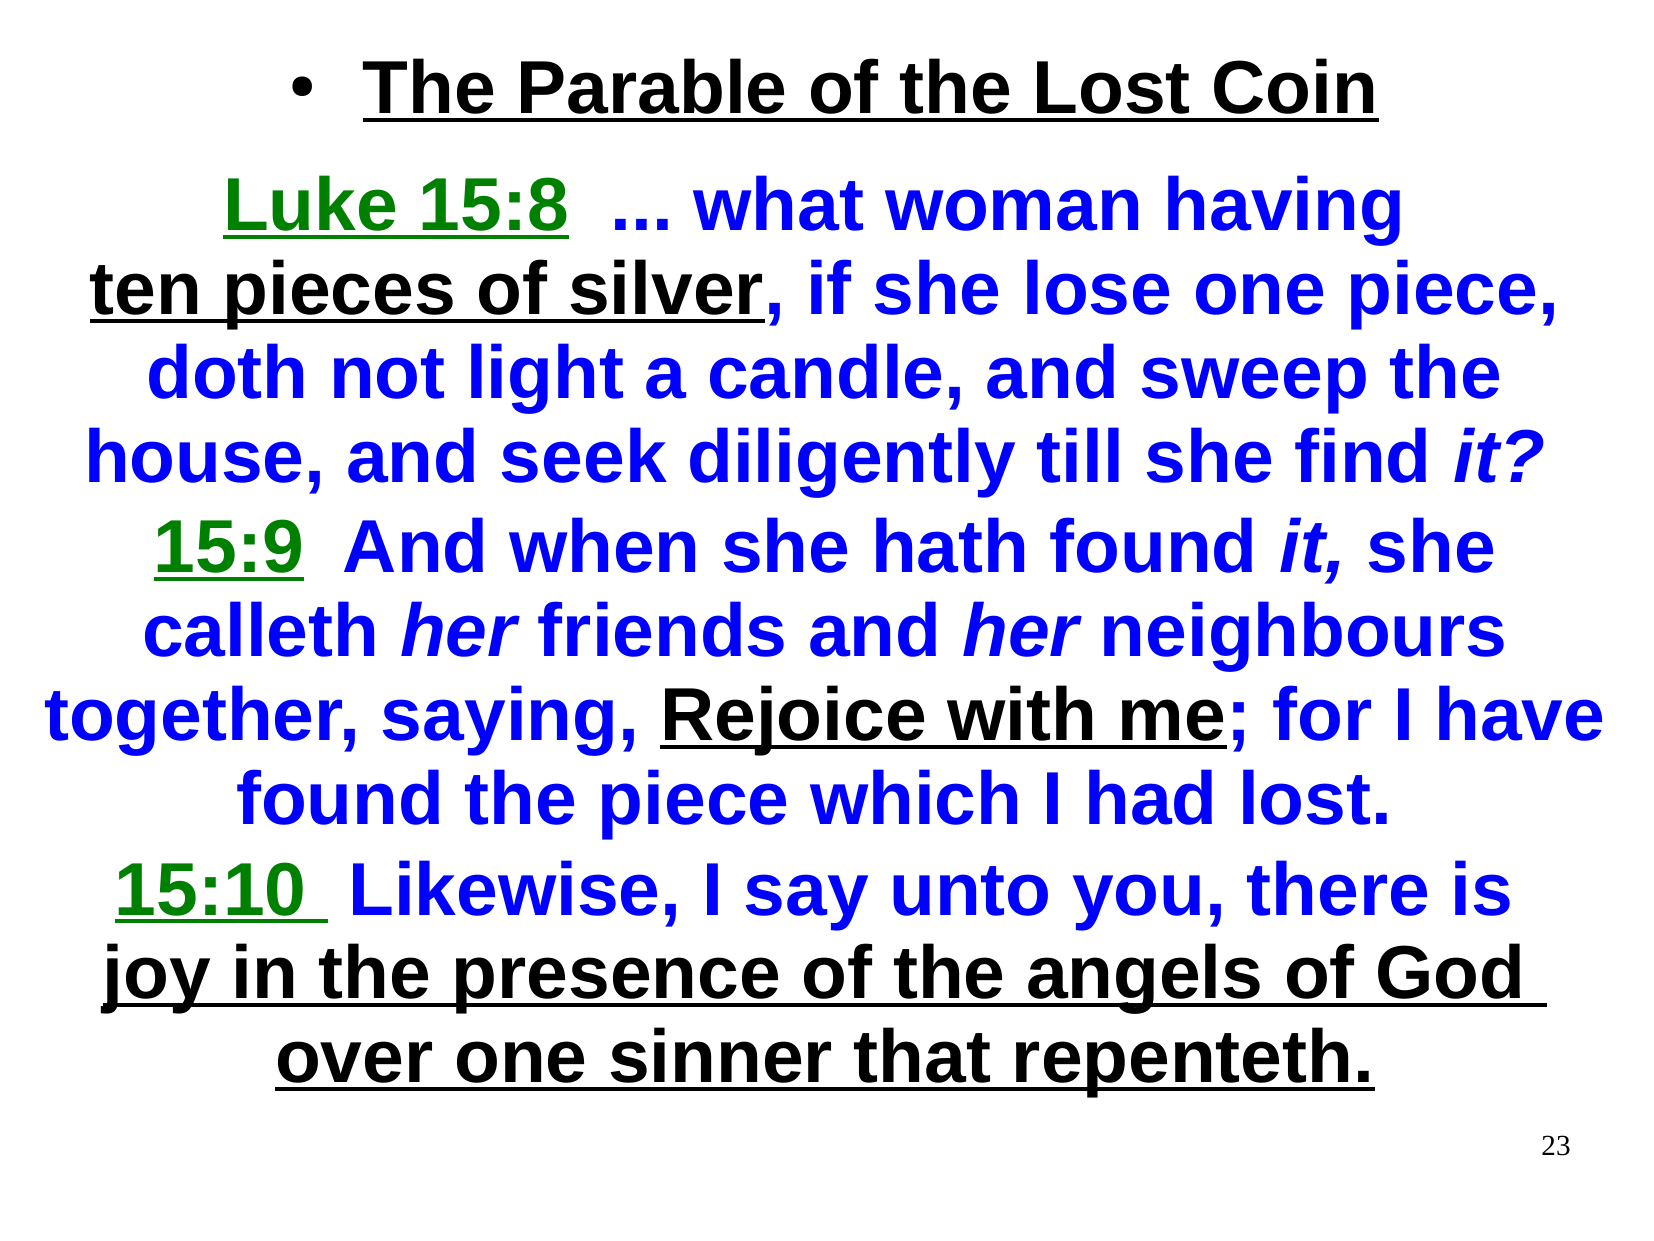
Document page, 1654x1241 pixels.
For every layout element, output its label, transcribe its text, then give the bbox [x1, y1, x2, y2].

list The Parable of the Lost Coin Luke 15:8 ... what woman having ten pieces of silver, if she lose one piece, doth not light a candle, and sweep the house, and seek diligently till she find it? 15:9 And when she hath found it, she calleth her friends and her neighbours together, saying, Rejoice with me; for I have found the piece which I had lost. 15:10 Likewise, I say unto you, there is joy in the presence of the angels of God over one sinner that repenteth. [37, 37, 1613, 1238]
